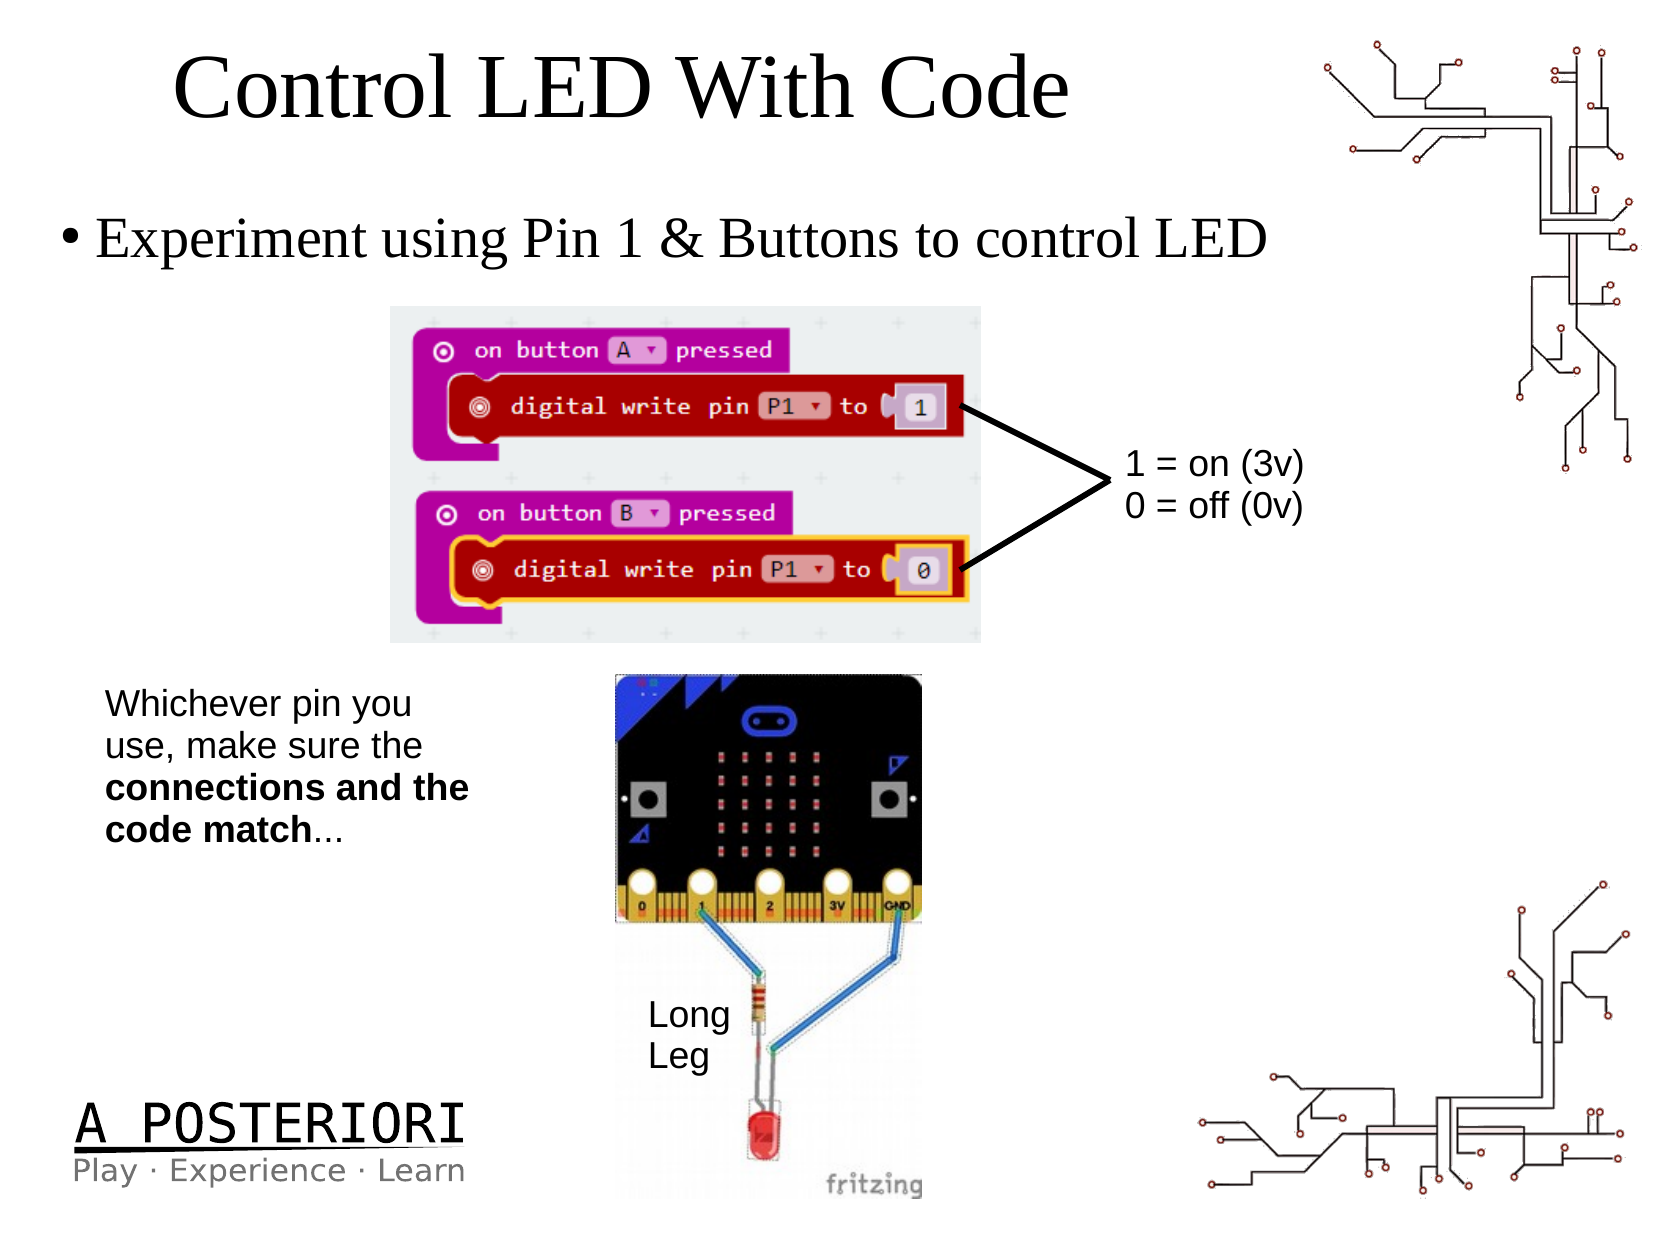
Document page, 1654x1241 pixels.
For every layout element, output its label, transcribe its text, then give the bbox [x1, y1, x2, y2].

picture [390, 316, 981, 643]
text_box Long Leg [633, 985, 784, 1156]
text_box Whichever pin you use, make sure the connections and the code match... [90, 675, 496, 856]
text_box 1 = on (3v) 0 = off (0v) [1110, 435, 1381, 533]
title Control LED With Code [11, 8, 1235, 166]
subtitle Experiment using Pin 1 & Buttons to control LED [60, 205, 1305, 316]
picture [1305, 35, 1643, 496]
picture [73, 1101, 466, 1189]
picture [615, 674, 922, 1199]
picture [1175, 862, 1636, 1201]
